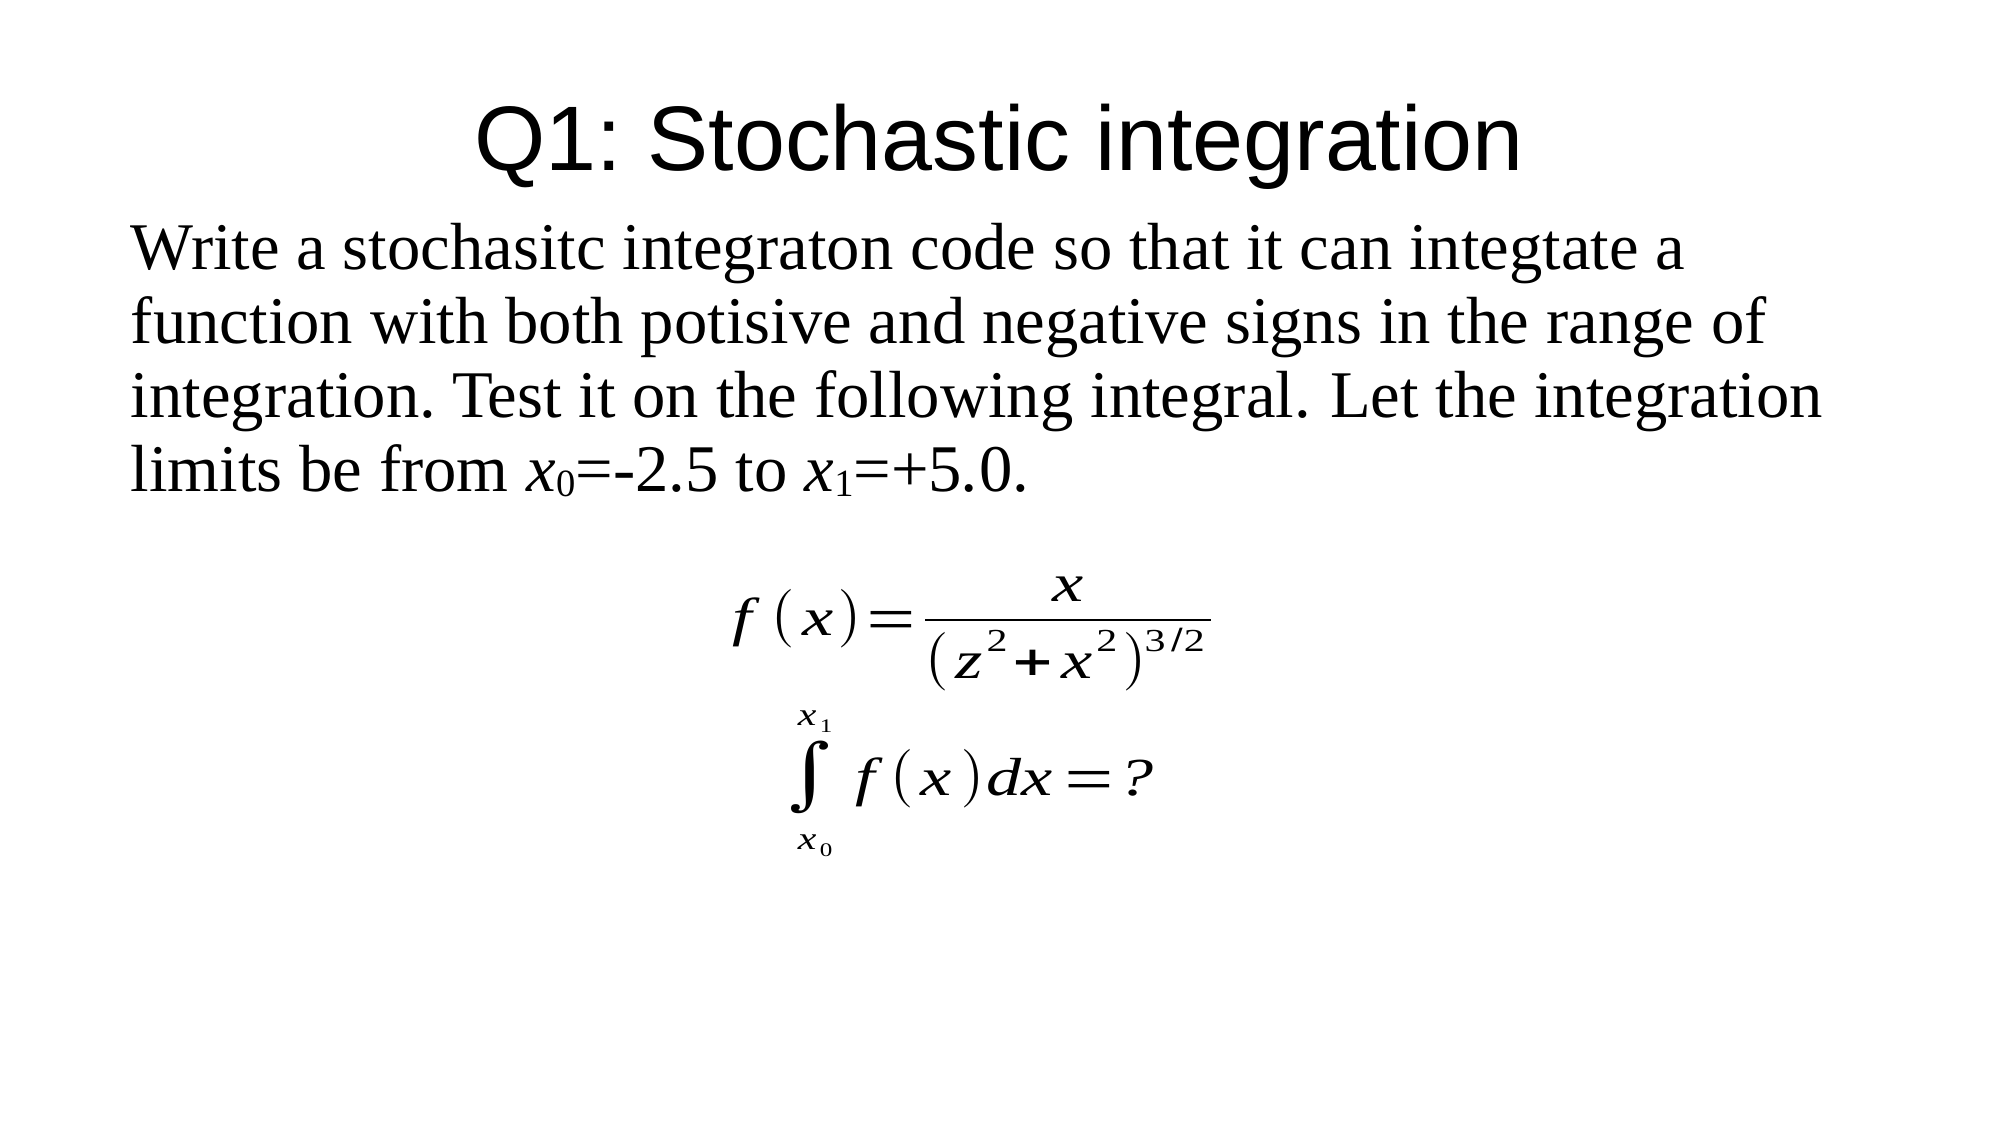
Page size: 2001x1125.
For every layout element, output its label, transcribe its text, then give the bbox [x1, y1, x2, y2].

title Q1: Stochastic integration [99, 44, 1900, 210]
chart [714, 554, 1231, 861]
list Write a stochasitc integraton code so that it can integtate a function with both potisive and negative signs in the range of integration. Test it on the following integral. Let the integration limits be from x0=-2.5 to x1=+5.0. [60, 210, 1921, 1081]
